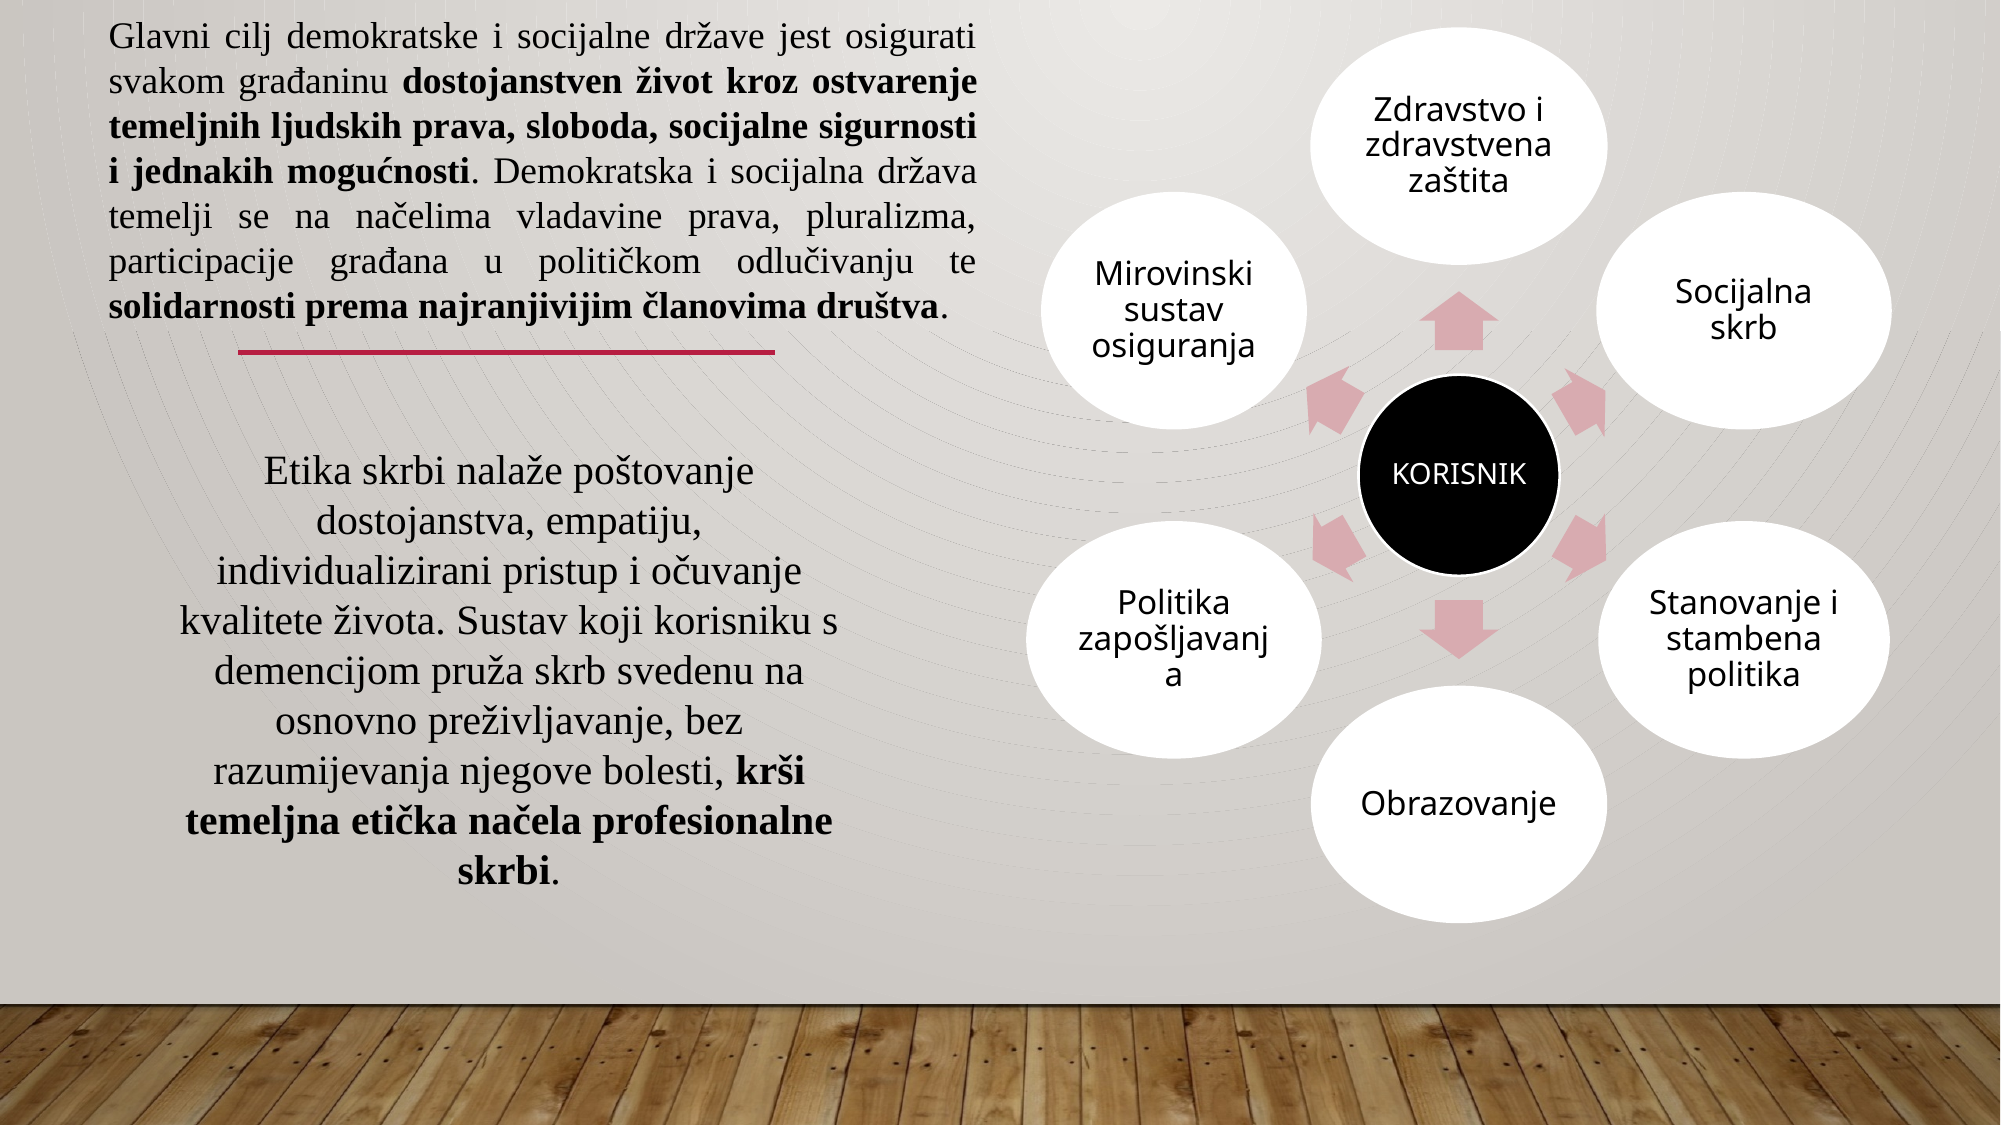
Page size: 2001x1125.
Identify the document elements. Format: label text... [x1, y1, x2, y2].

text_box Politika zapošljavanja [1027, 522, 1321, 758]
text_box KORISNIK [1358, 374, 1560, 576]
text_box Mirovinski sustav osiguranja [1042, 193, 1306, 429]
text_box [0, 0, 2000, 1004]
text_box Glavni cilj demokratske i socijalne države jest osigurati svakom građaninu dostojanstven život kroz ostvarenje temeljnih ljudskih prava, sloboda, socijalne sigurnosti i jednakih mogućnosti. Demokratska i socijalna država temelji se na načelima vladavine prava, pluralizma, participacije građana u političkom odlučivanju te solidarnosti prema najranjivijim članovima društva. [93, 3, 994, 382]
text_box Zdravstvo i zdravstvena zaštita [1311, 28, 1607, 264]
picture [0, 1005, 2000, 1125]
text_box Socijalna skrb [1597, 193, 1891, 429]
text_box Obrazovanje [1312, 686, 1606, 922]
text_box Stanovanje i stambena politika [1599, 522, 1889, 758]
text_box Etika skrbi nalaže poštovanje dostojanstva, empatiju, individualizirani pristup i očuvanje kvalitete života. Sustav koji korisniku s demencijom pruža skrb svedenu na osnovno preživljavanje, bez razumijevanja njegove bolesti, krši temeljna etička načela profesionalne skrbi. [164, 435, 863, 951]
